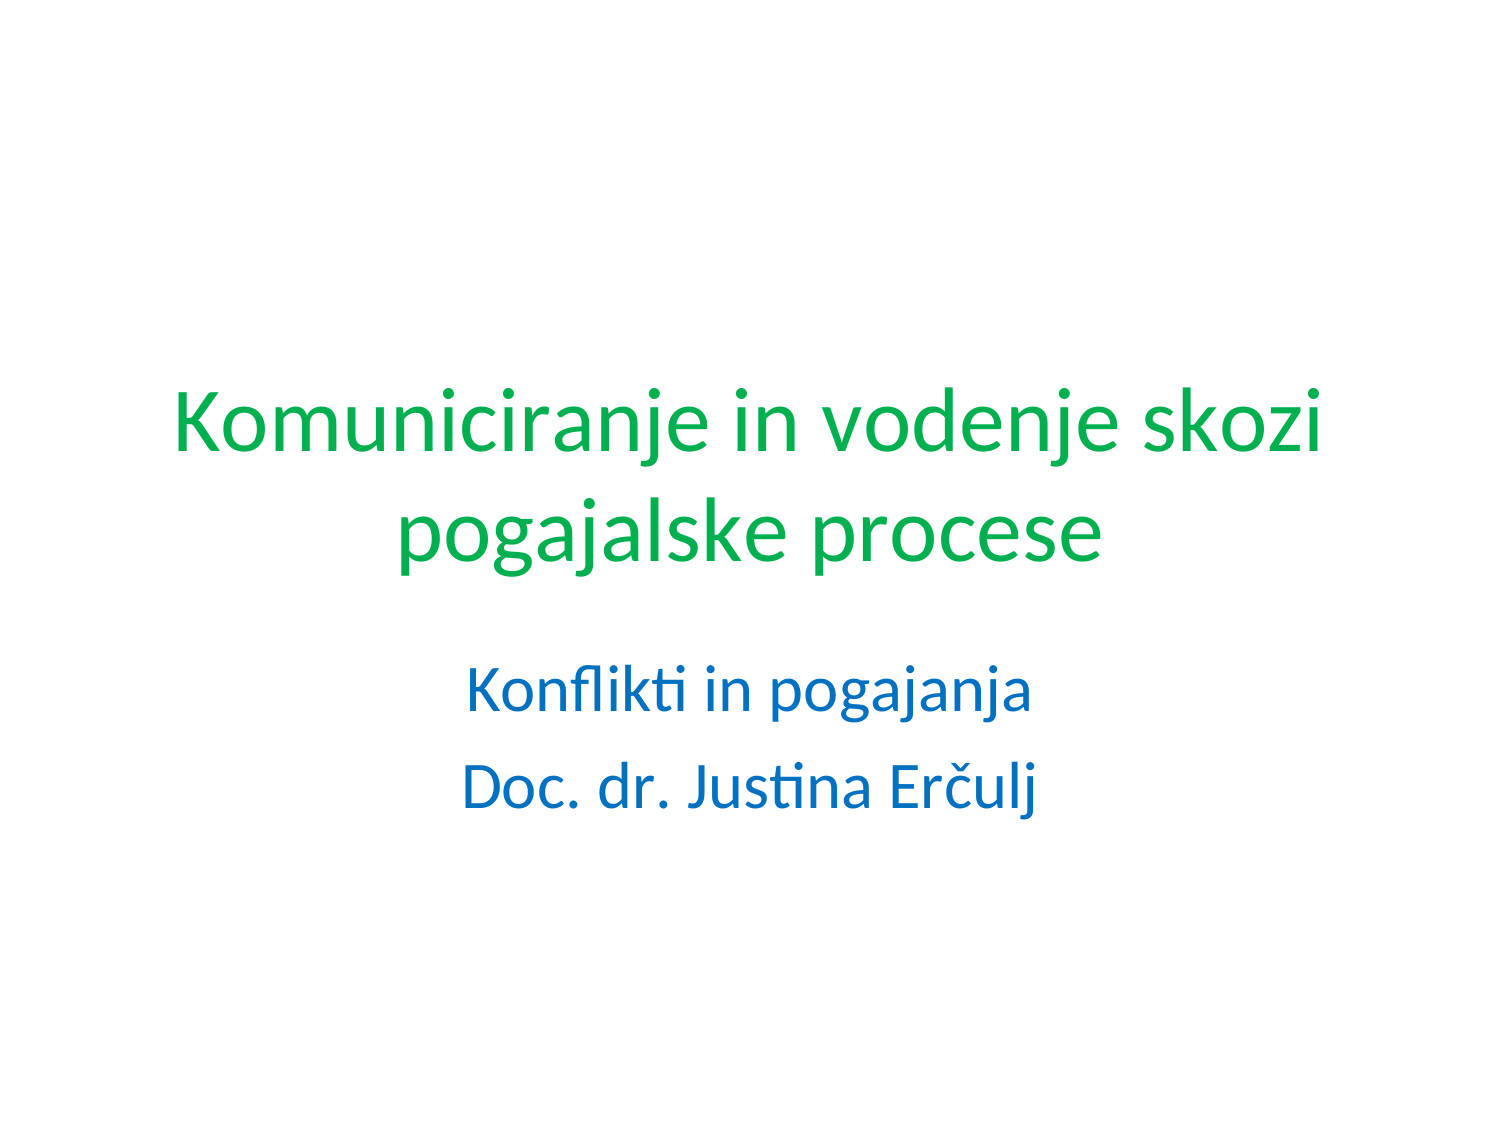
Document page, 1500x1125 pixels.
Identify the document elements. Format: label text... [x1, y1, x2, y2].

text_box Konflikti in pogajanja Doc. dr. Justina Erčulj [225, 637, 1276, 926]
title Komuniciranje in vodenje skozi pogajalske procese [112, 349, 1388, 591]
